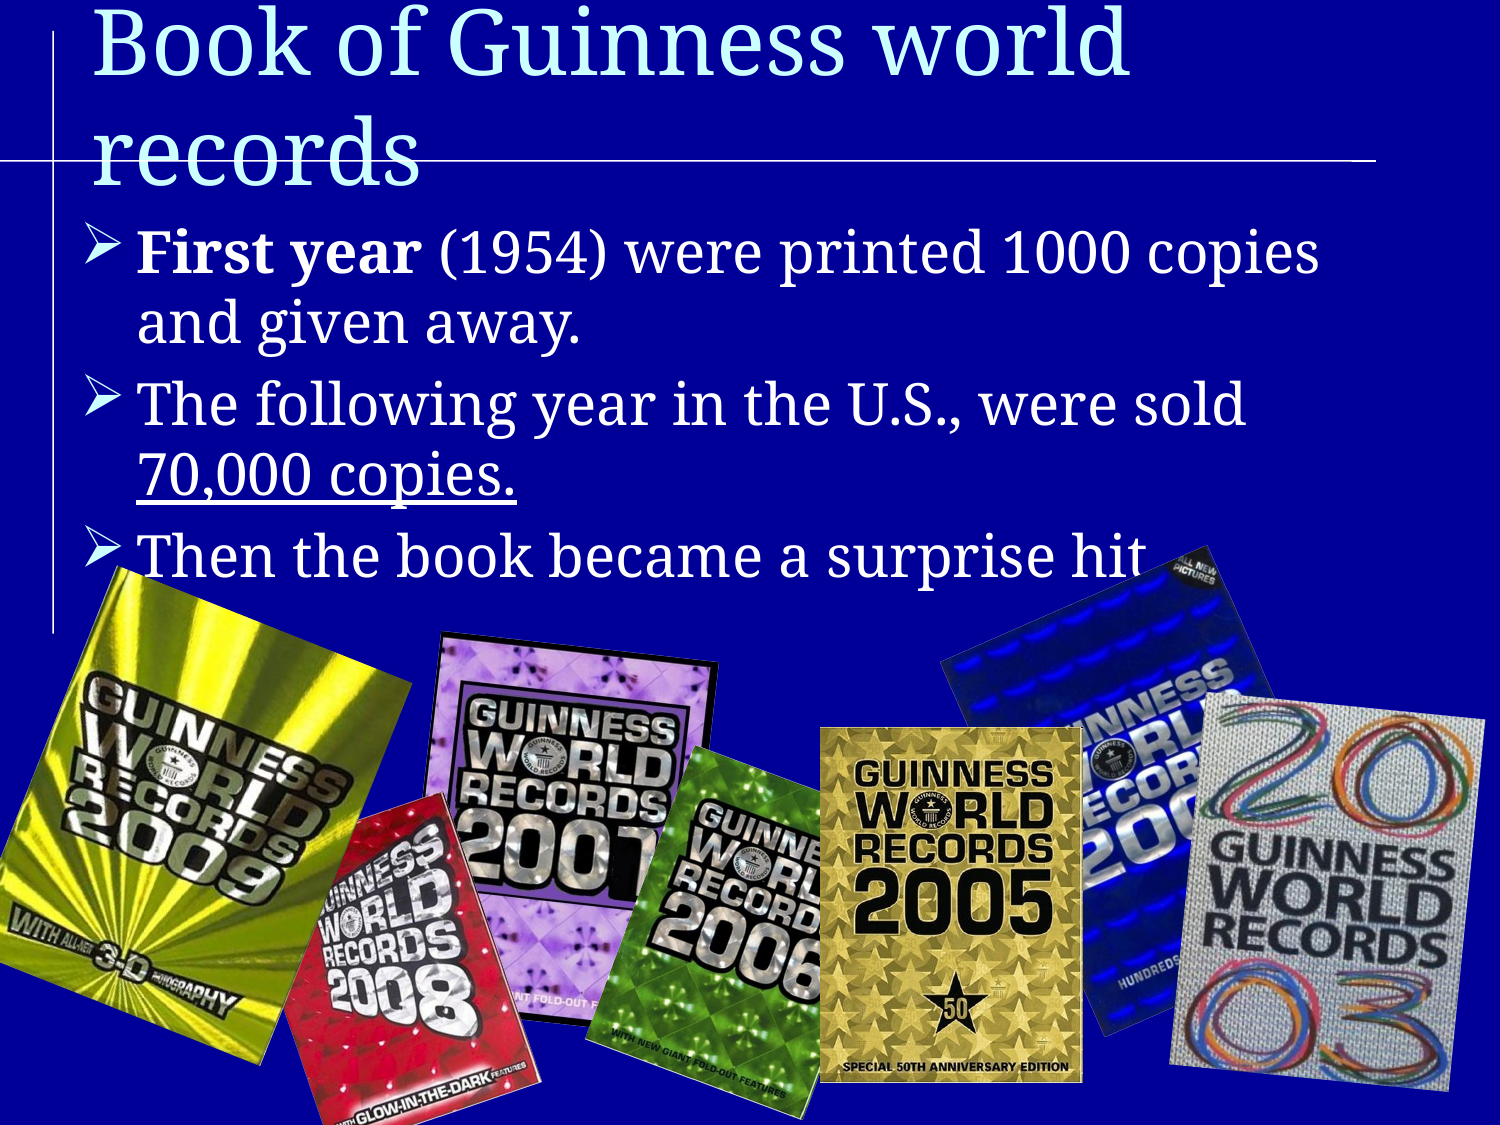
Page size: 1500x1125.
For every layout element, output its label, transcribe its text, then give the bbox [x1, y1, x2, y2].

title Book of Guinness world records [76, 0, 1427, 188]
list First year (1954) were printed 1000 copies and given away. The following year in the U.S., were sold 70,000 copies. Then the book became a surprise hit. [64, 208, 1415, 819]
picture [0, 544, 1486, 1125]
